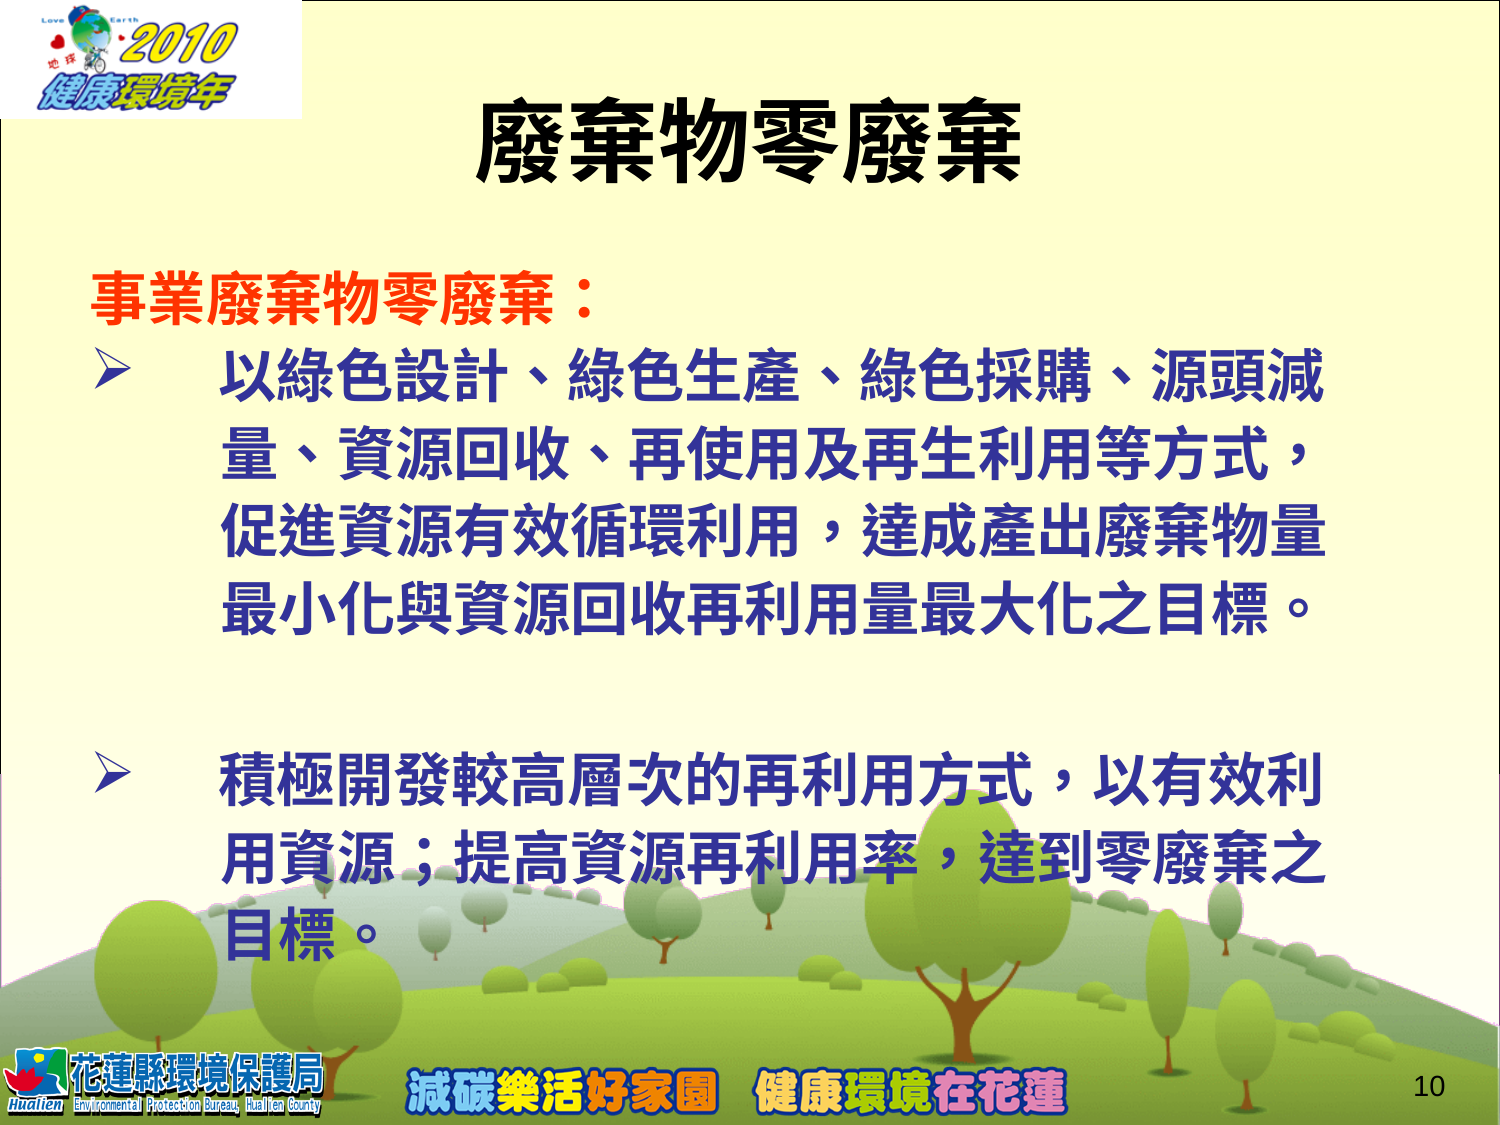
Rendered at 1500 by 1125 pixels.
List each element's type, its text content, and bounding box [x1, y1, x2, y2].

picture [0, 0, 302, 119]
title 廢棄物零廢棄 [75, 45, 1426, 233]
list 事業廢棄物零廢棄： 以綠色設計、綠色生產、綠色採購、源頭減 量、資源回收、再使用及再生利用等方式， 促進資源有效循環利用，達成產出廢棄物量 最小化與資源回收再利用量最大化之目標。 積極開發較高層次的再利用方式，以有效利 用資源；提高資源再利用率，達到零廢棄之 目標。 [75, 262, 1426, 1005]
picture [0, 774, 1500, 1125]
